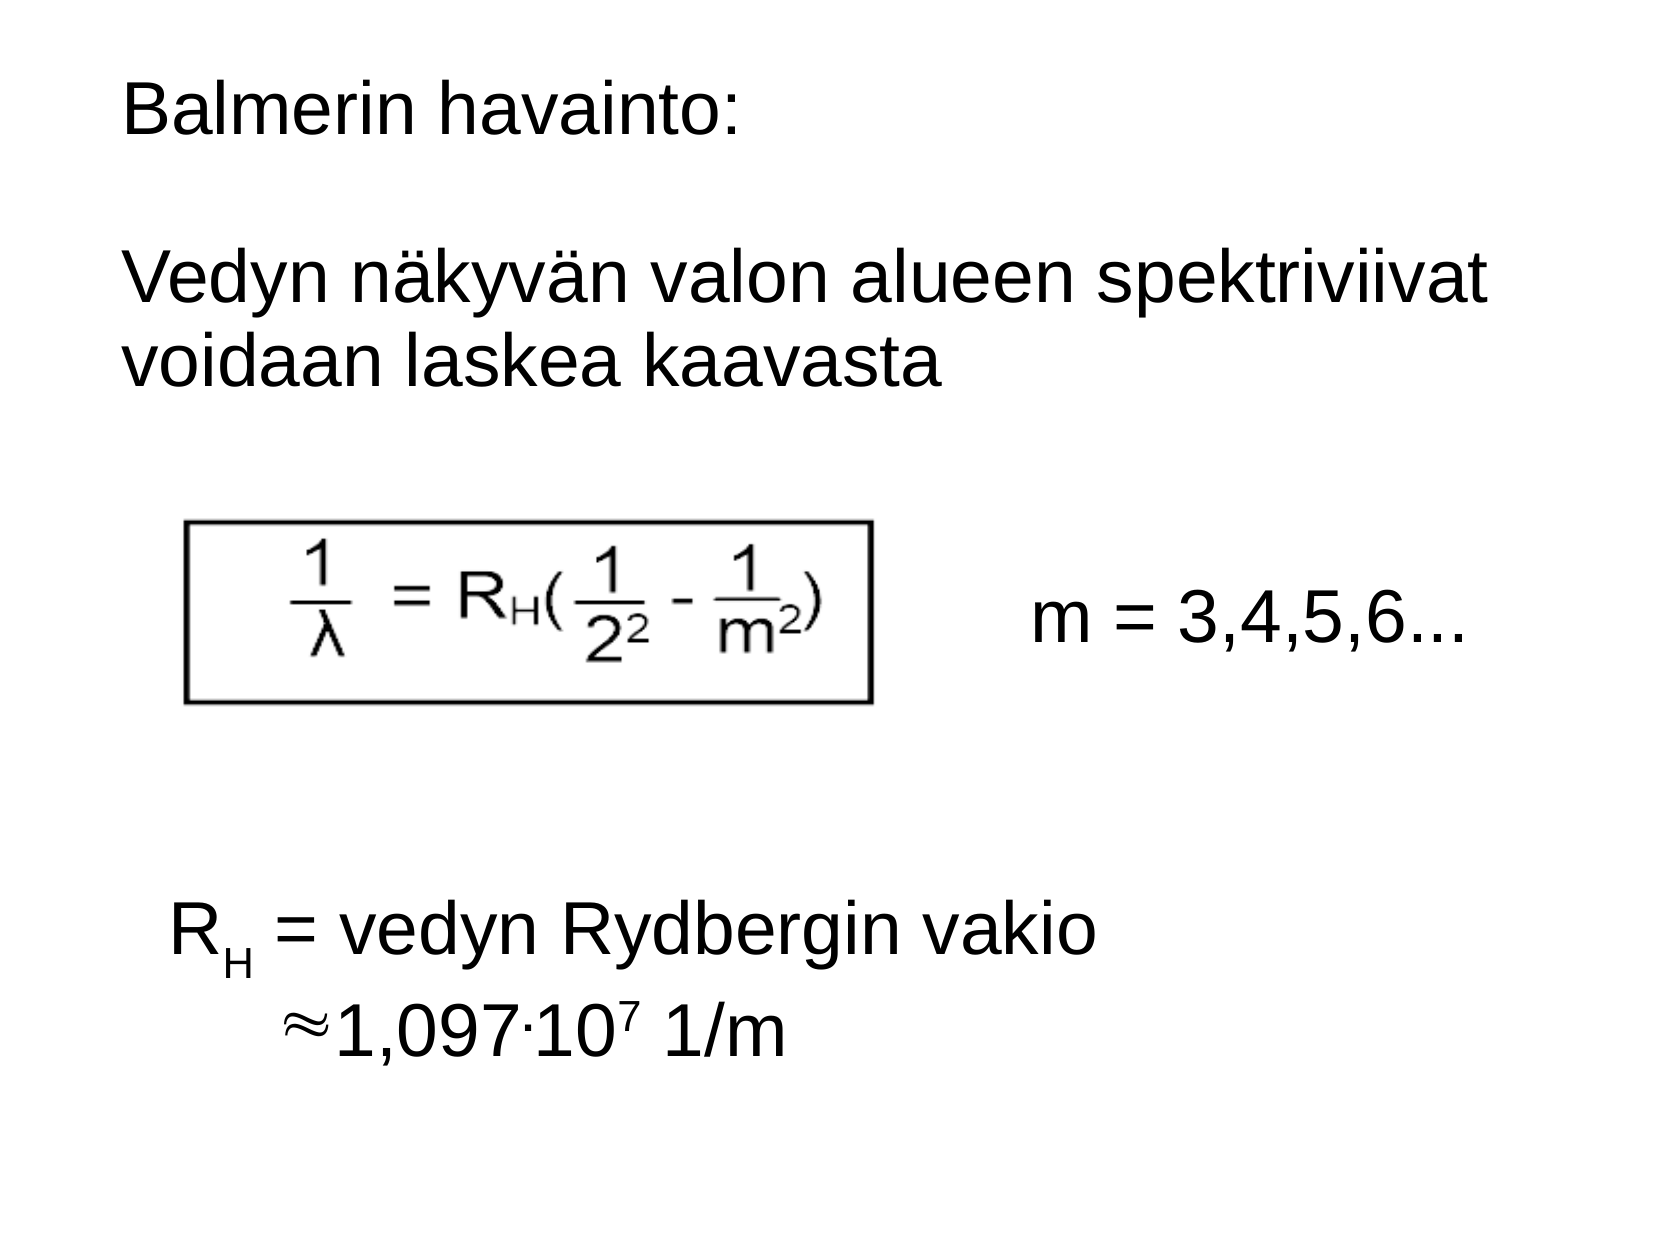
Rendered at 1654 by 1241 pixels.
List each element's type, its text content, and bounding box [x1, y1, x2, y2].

text_box RH = vedyn Rydbergin vakio 1,097.107 1/m [153, 878, 1371, 1146]
chart [241, 979, 343, 1063]
picture [153, 483, 916, 721]
text_box Balmerin havainto: Vedyn näkyvän valon alueen spektriviivat voidaan laskea kaavasta [106, 59, 1560, 414]
text_box m = 3,4,5,6... [1015, 566, 1536, 674]
